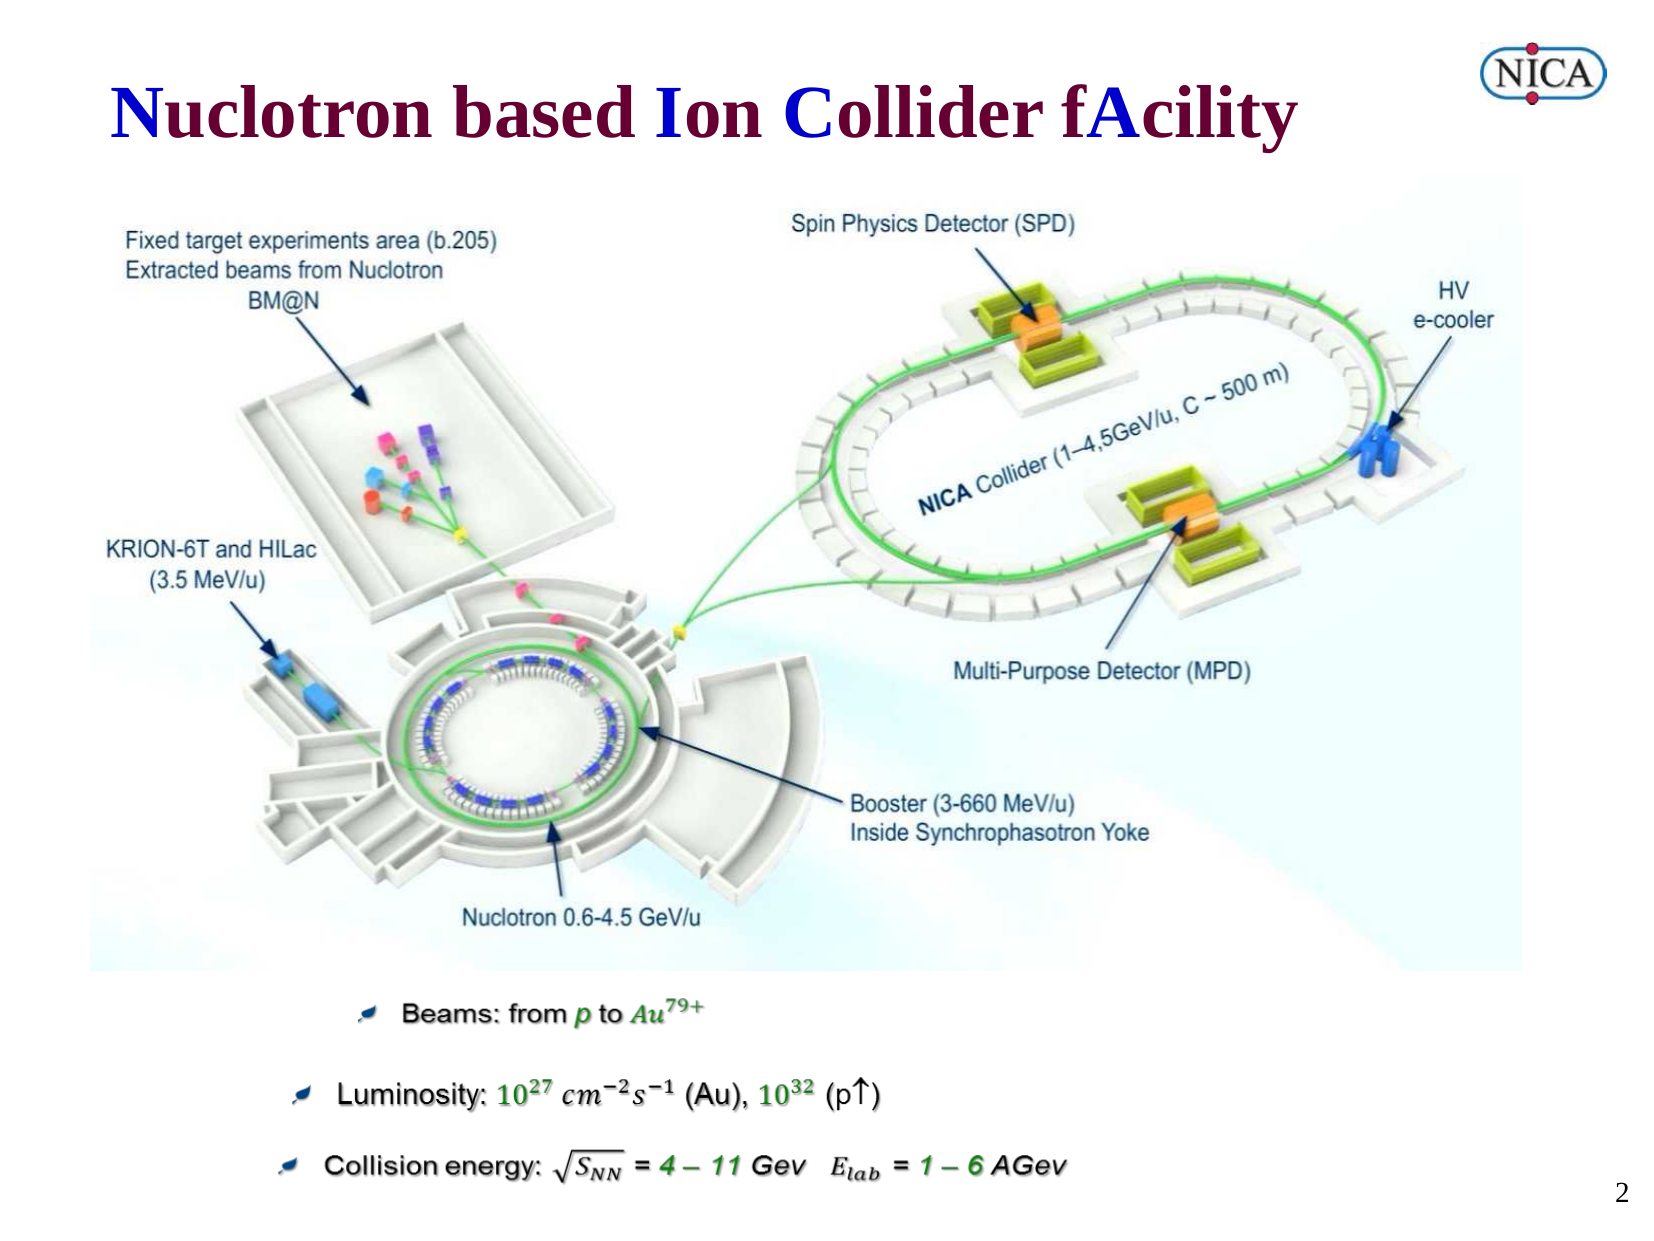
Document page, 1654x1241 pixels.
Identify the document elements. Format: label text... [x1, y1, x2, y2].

text_box [276, 1066, 991, 1134]
title Nuclotron based Ion Collider fAcility [60, 48, 1456, 160]
text_box [263, 1137, 1113, 1202]
text_box [342, 986, 733, 1048]
picture [1480, 42, 1607, 105]
picture [90, 174, 1522, 971]
